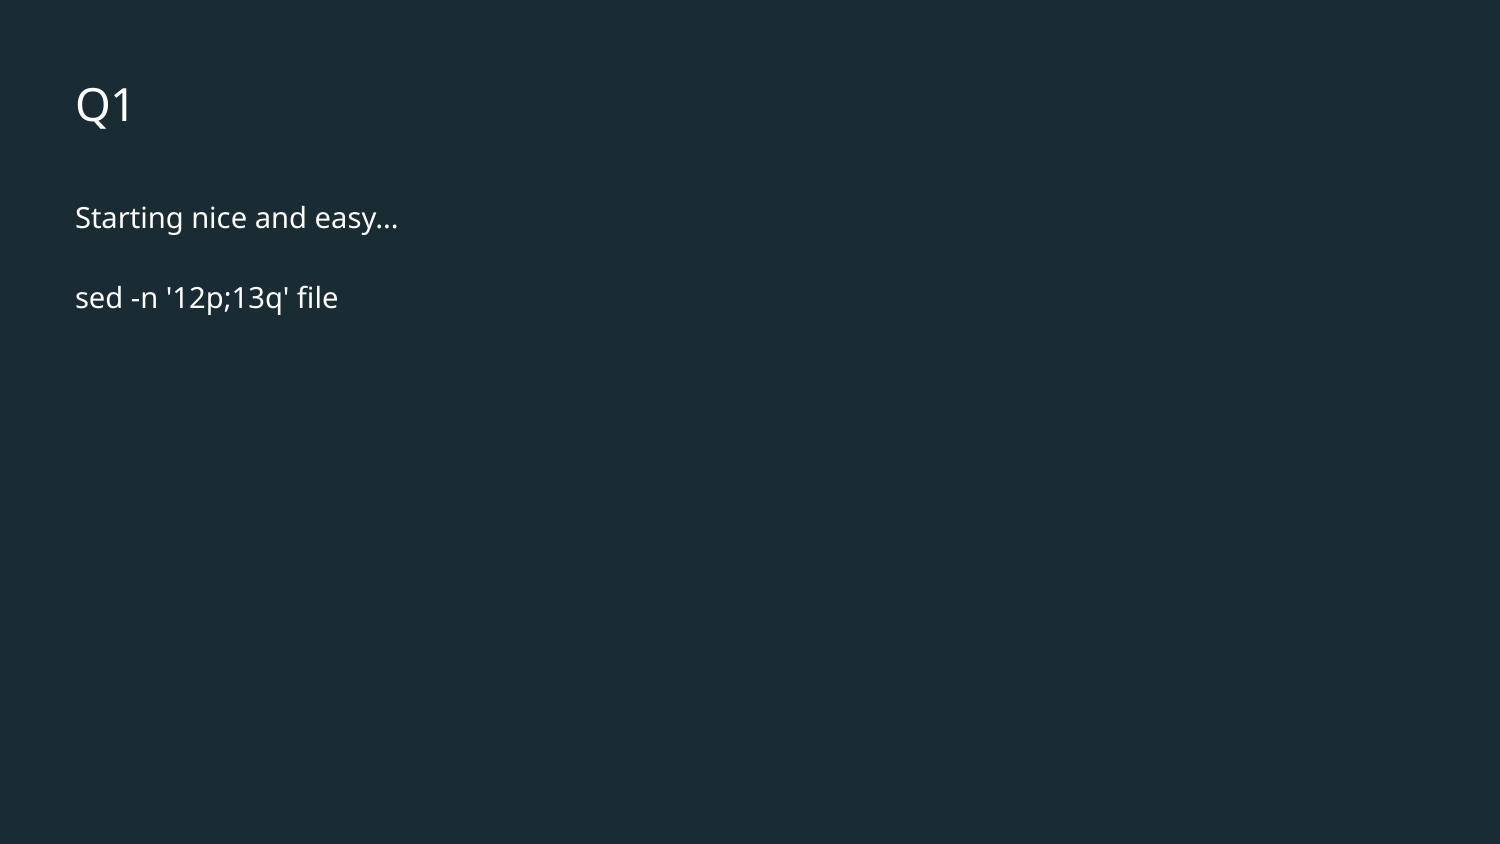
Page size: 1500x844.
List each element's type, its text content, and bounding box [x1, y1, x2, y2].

title Q1 [75, 33, 1425, 175]
list Starting nice and easy... sed -n '12p;13q' file [75, 197, 1425, 687]
